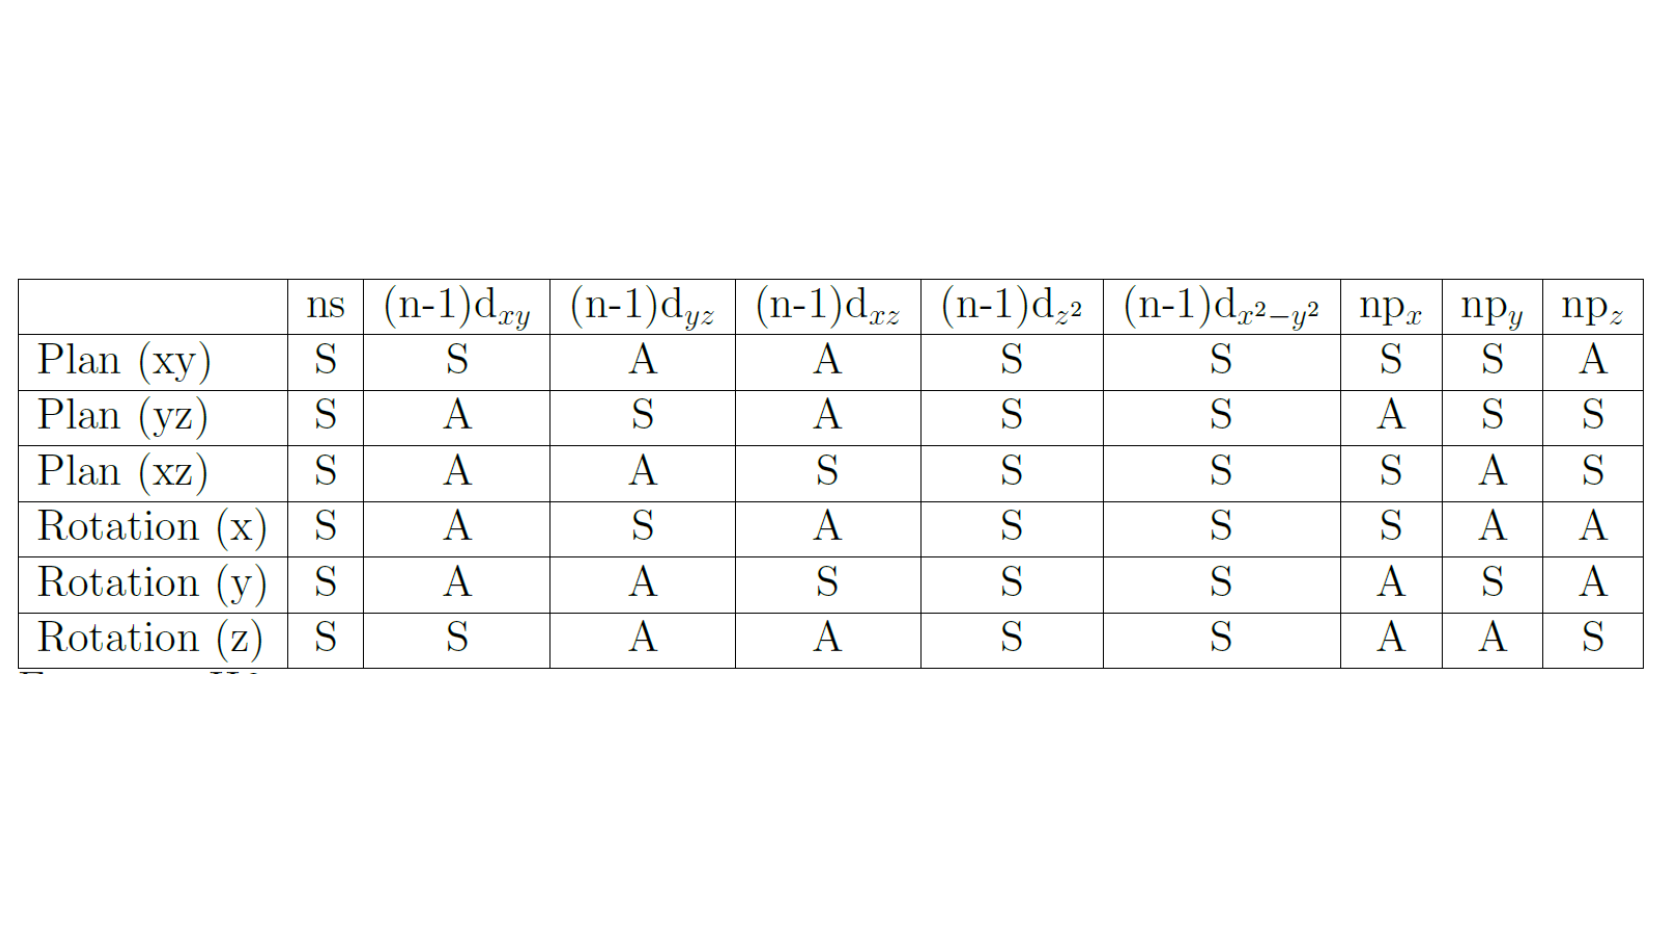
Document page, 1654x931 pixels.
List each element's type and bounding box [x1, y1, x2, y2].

picture [0, 259, 1648, 674]
